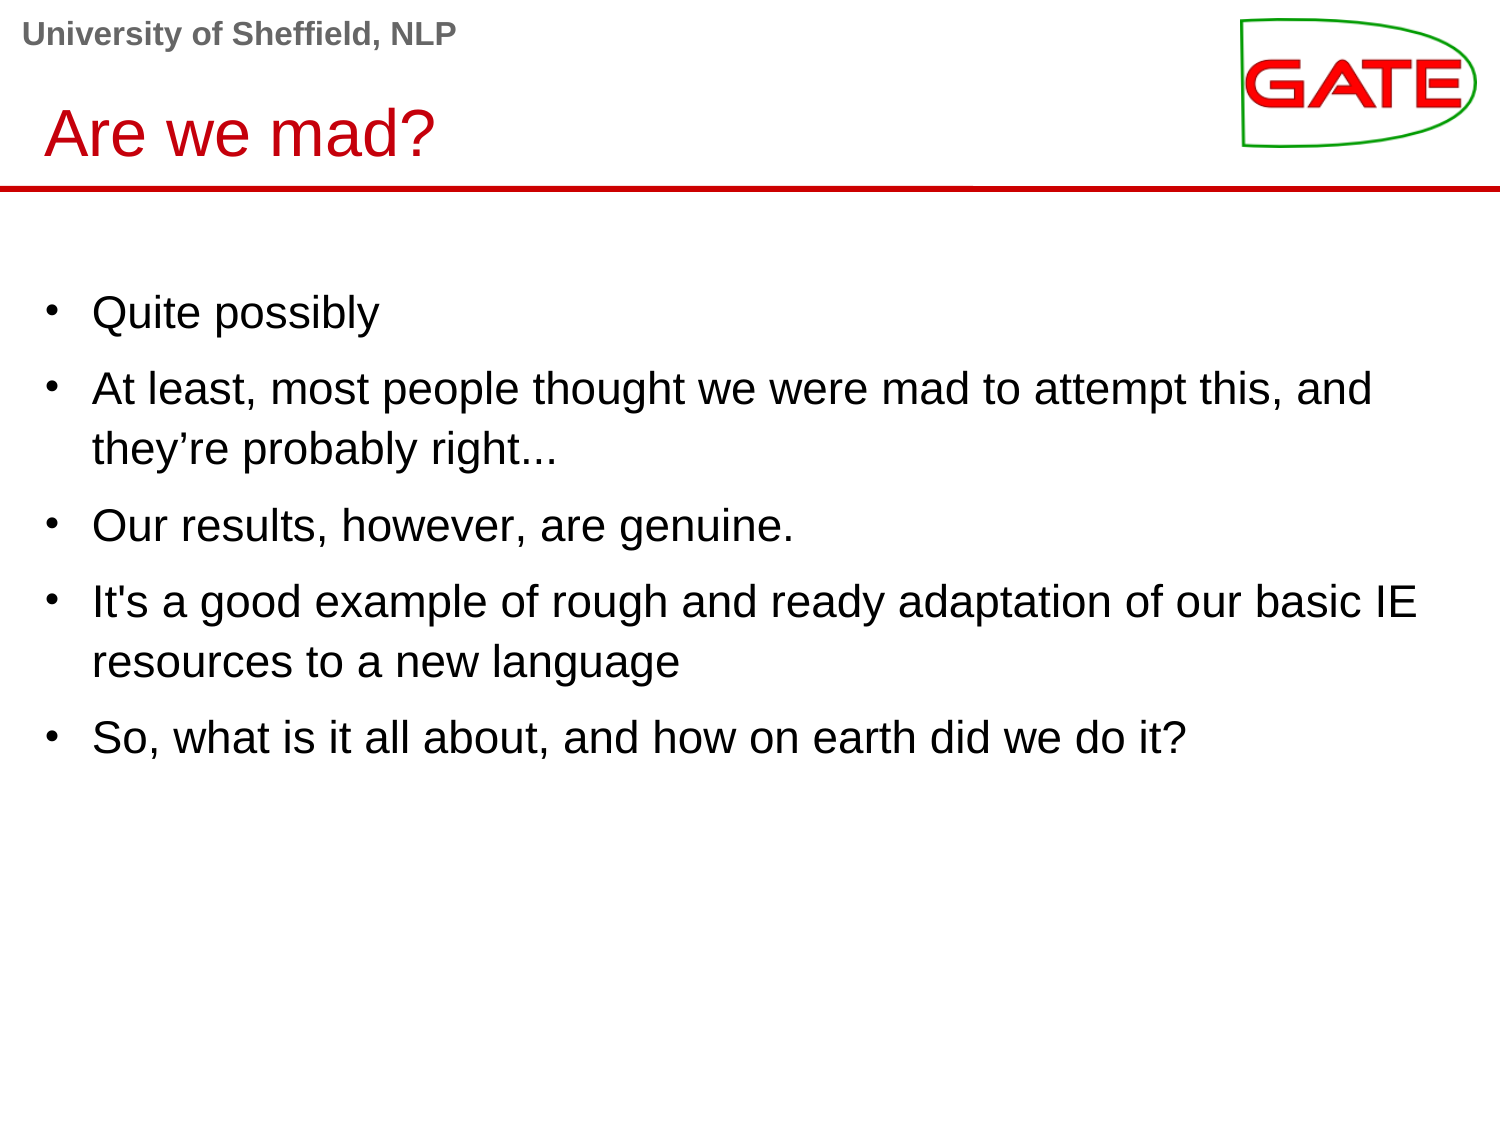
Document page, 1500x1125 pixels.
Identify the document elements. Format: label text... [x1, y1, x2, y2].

title Are we mad? [29, 0, 1500, 178]
list Quite possibly At least, most people thought we were mad to attempt this, and they’re probably right... Our results, however, are genuine. It's a good example of rough and ready adaptation of our basic IE resources to a new language So, what is it all about, and how on earth did we do it? [29, 269, 1500, 1093]
